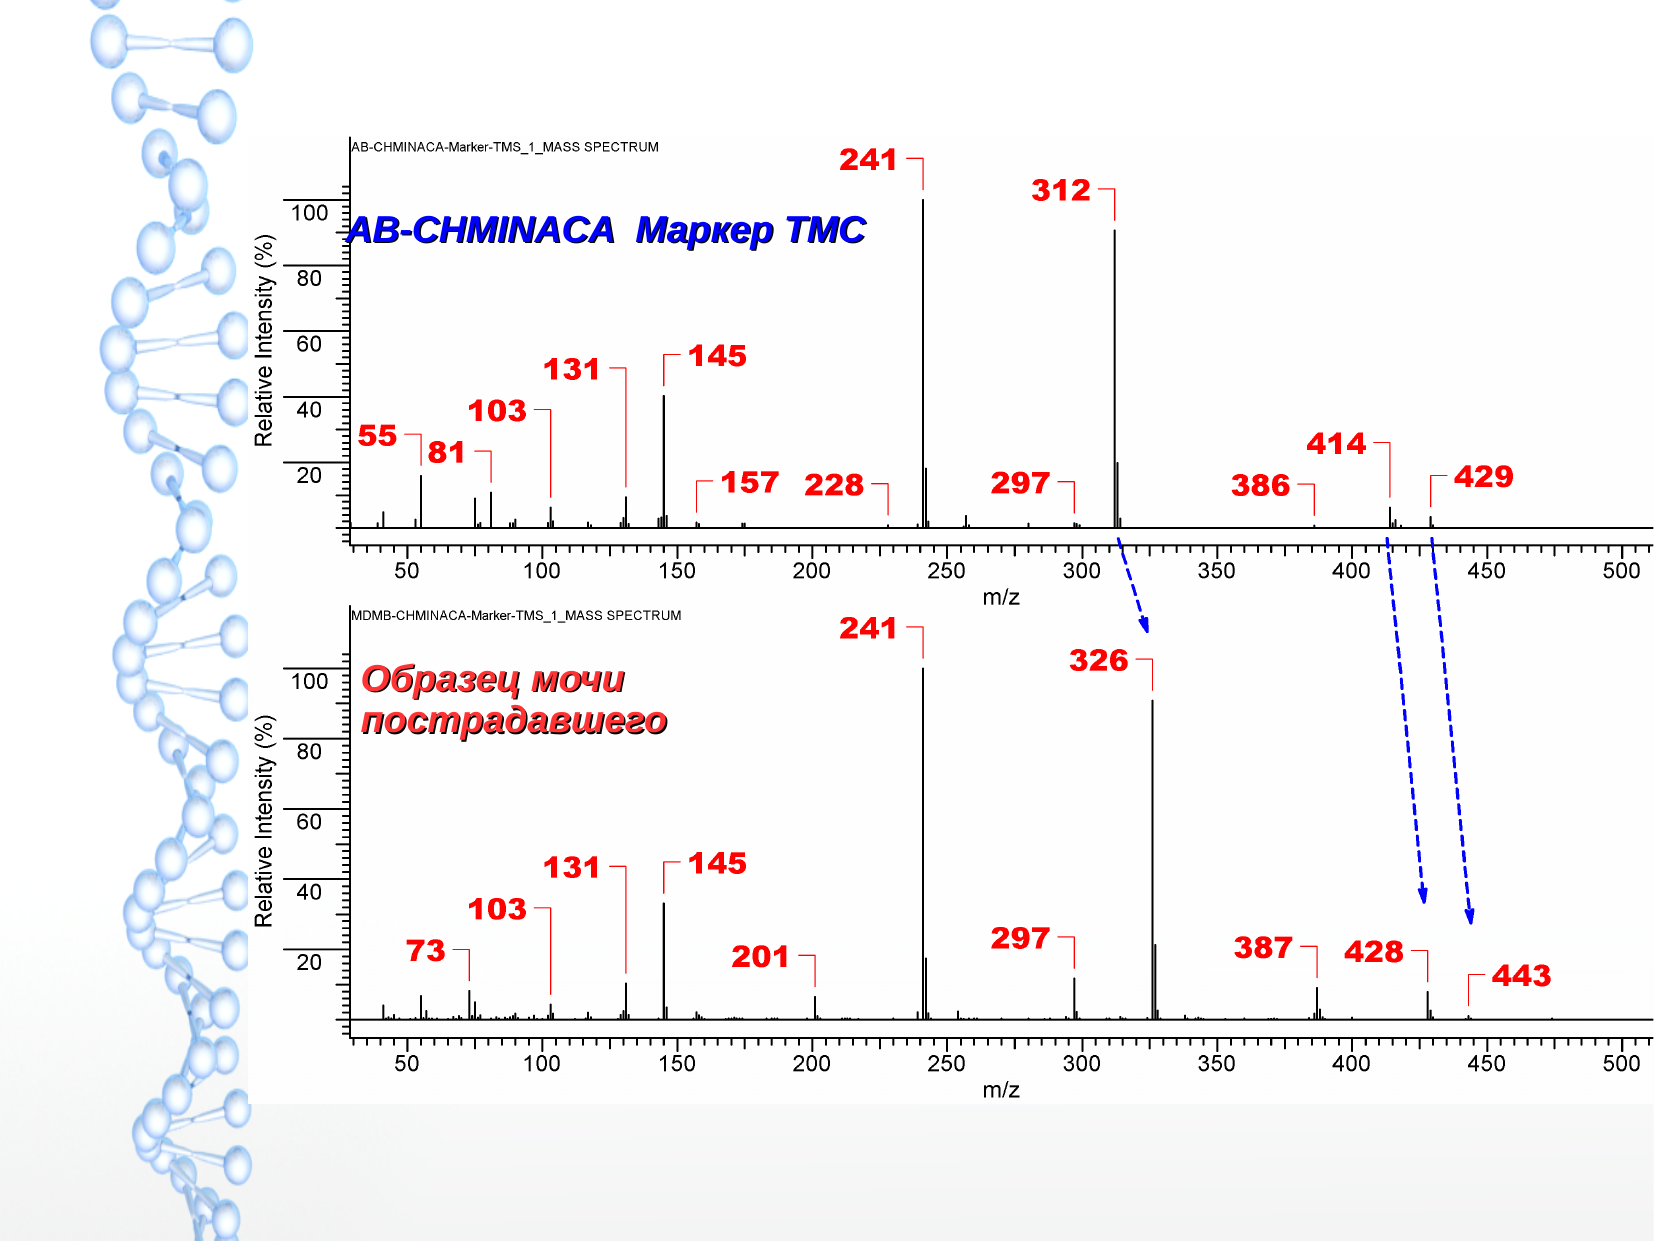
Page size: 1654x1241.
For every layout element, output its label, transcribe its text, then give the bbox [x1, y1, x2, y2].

text_box AB-CHMINACA Маркер ТМС [330, 200, 886, 276]
text_box Образец мочи пострадавшего [345, 649, 957, 749]
picture [0, 0, 1654, 1241]
